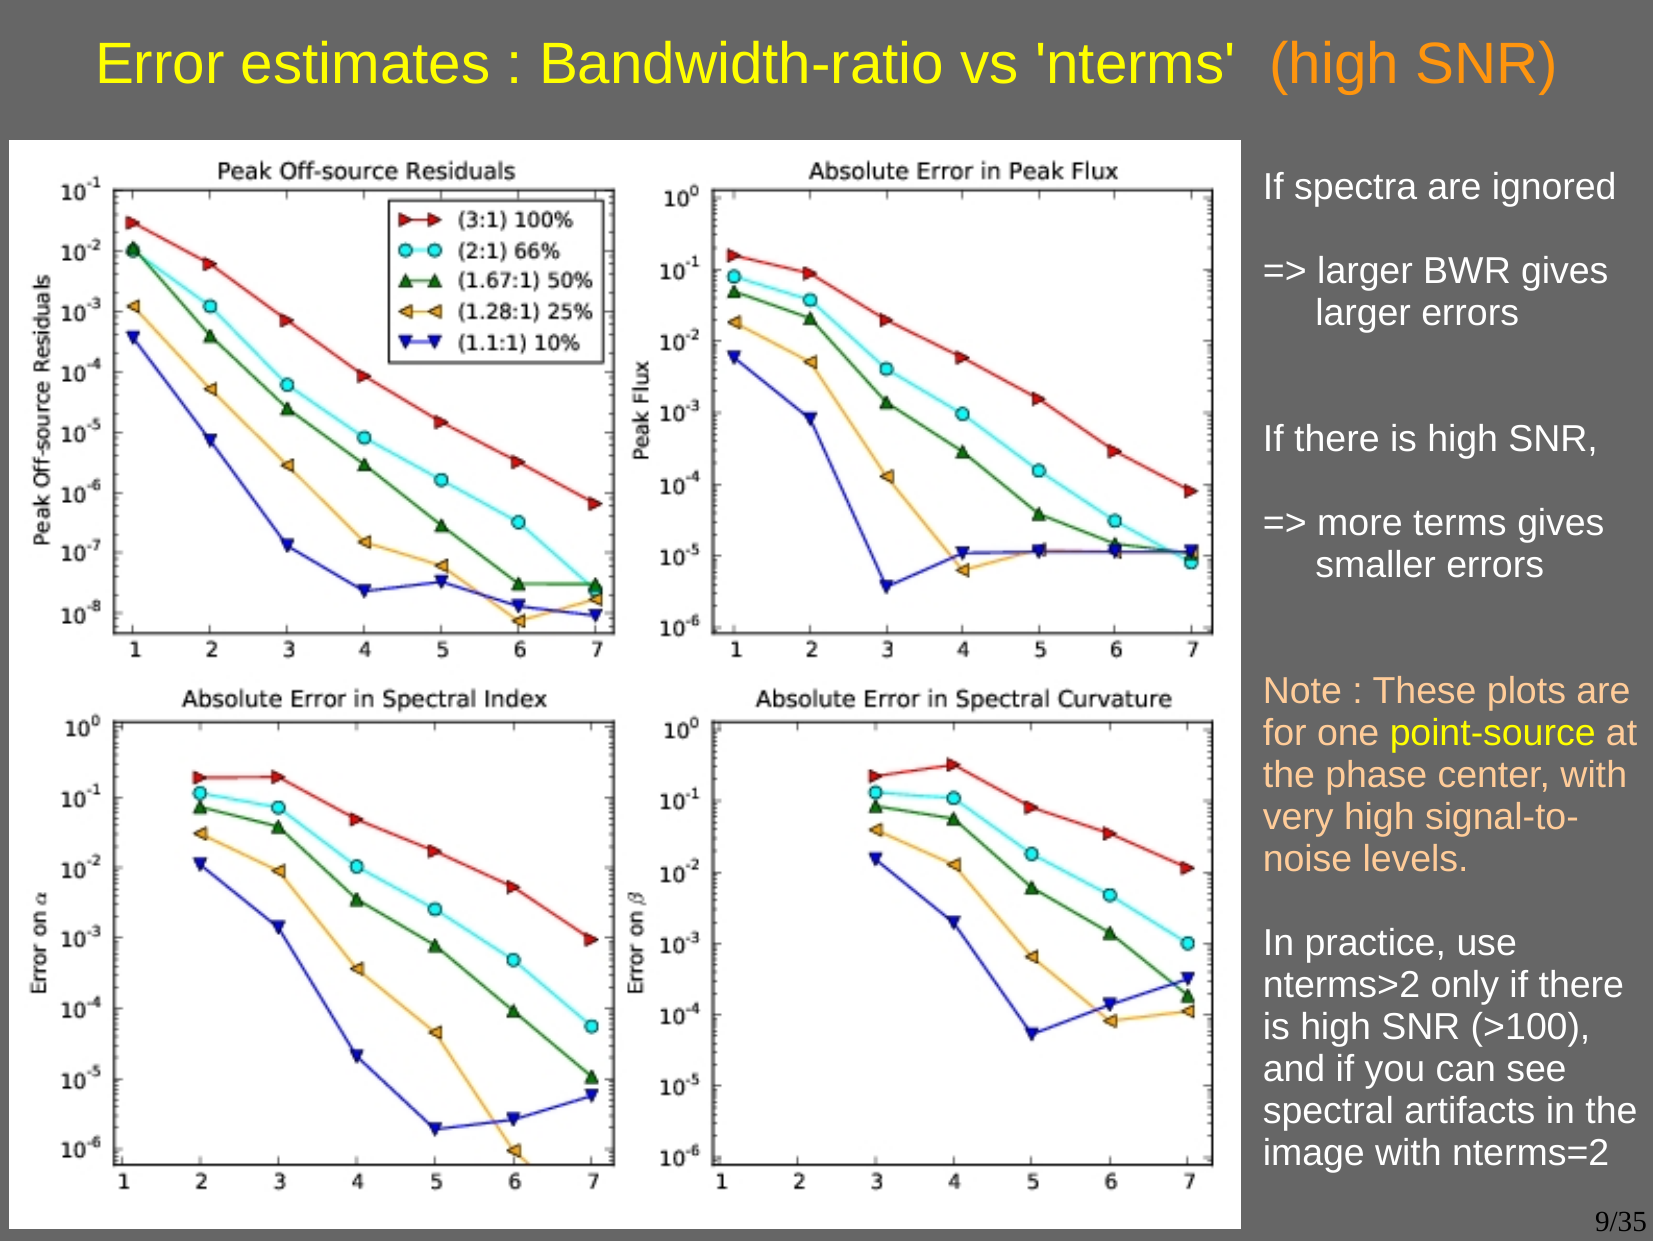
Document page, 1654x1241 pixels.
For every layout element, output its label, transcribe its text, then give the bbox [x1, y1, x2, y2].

text_box If spectra are ignored => larger BWR gives larger errors If there is high SNR, => more terms gives smaller errors Note : These plots are for one point-source at the phase center, with very high signal-to-noise levels. In practice, use nterms>2 only if there is high SNR (>100), and if you can see spectral artifacts in the image with nterms=2 [1248, 158, 1653, 1181]
title Error estimates : Bandwidth-ratio vs 'nterms' (high SNR) [82, 21, 1571, 106]
picture [9, 140, 1241, 1229]
